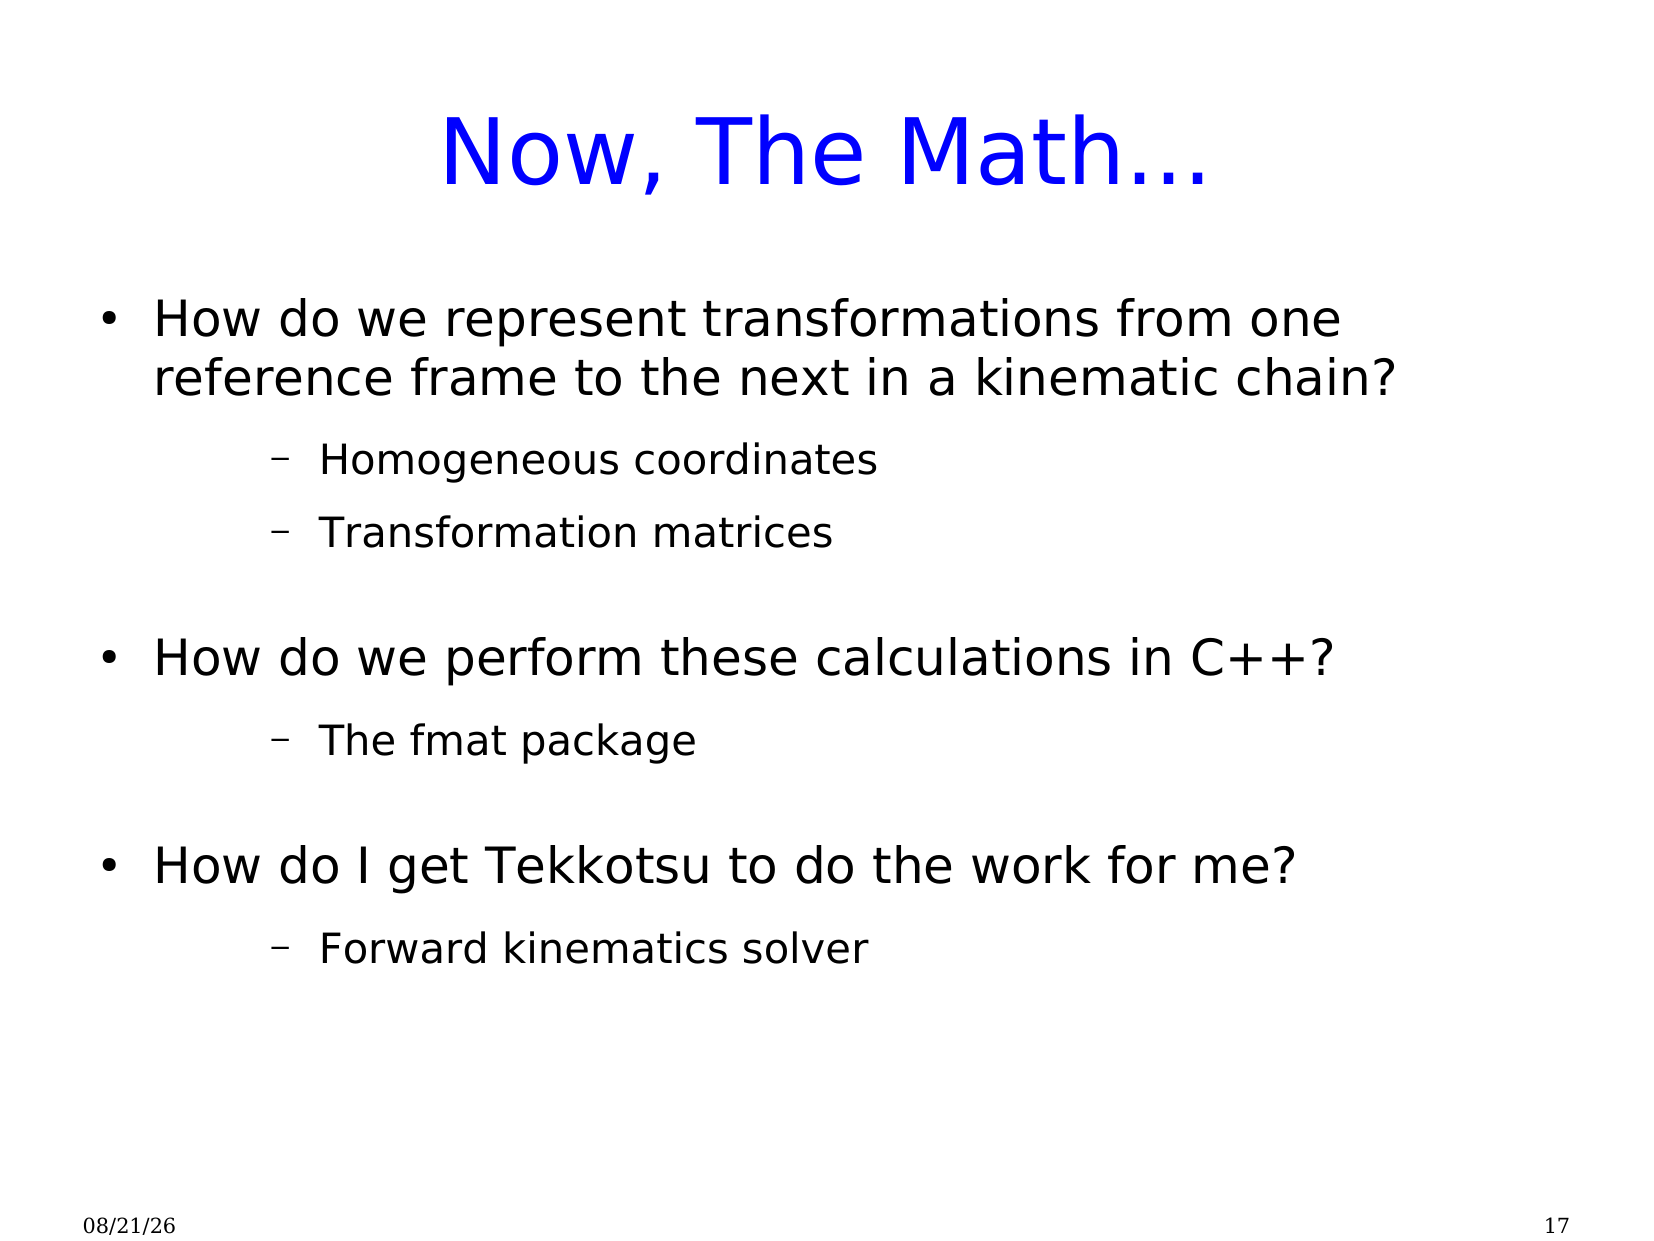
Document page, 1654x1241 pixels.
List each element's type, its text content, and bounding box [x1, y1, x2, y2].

title Now, The Math... [82, 49, 1571, 257]
list How do we represent transformations from one reference frame to the next in a kinematic chain? Homogeneous coordinates Transformation matrices How do we perform these calculations in C++? The fmat package How do I get Tekkotsu to do the work for me? Forward kinematics solver [82, 290, 1571, 1095]
